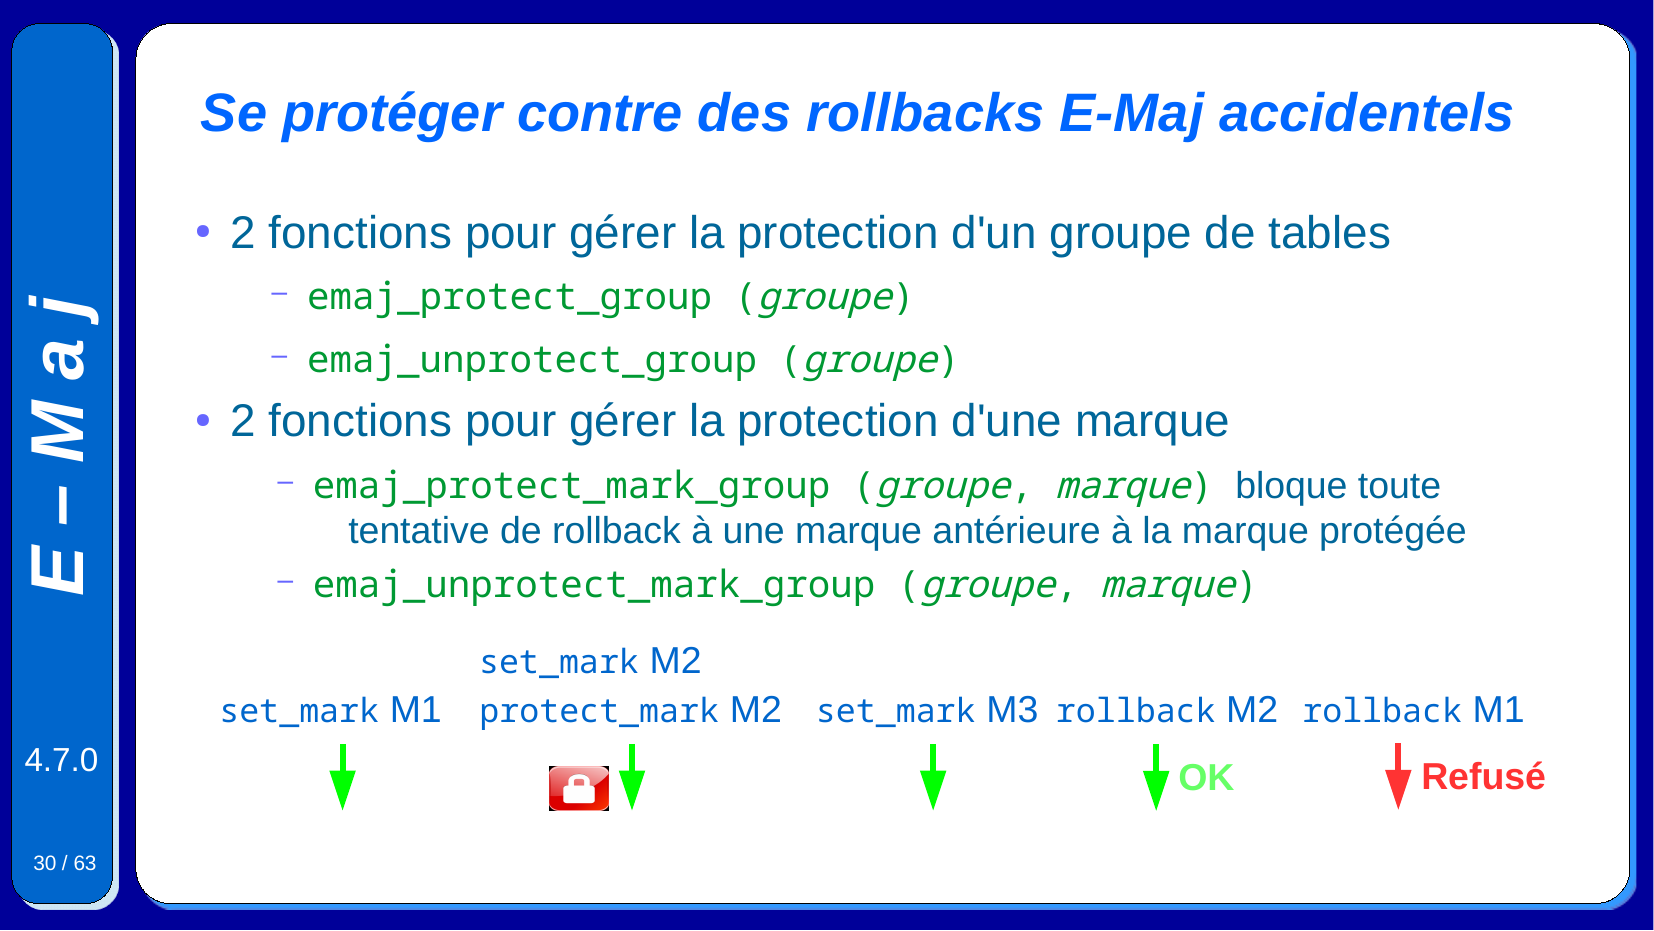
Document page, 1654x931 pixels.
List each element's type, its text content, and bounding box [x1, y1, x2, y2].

text_box set_mark M2 [464, 630, 721, 680]
text_box protect_mark M2 [464, 680, 797, 739]
text_box Refusé [1396, 748, 1571, 806]
list 2 fonctions pour gérer la protection d'un groupe de tables emaj_protect_group (groupe) emaj_unprotect_group (groupe) 2 fonctions pour gérer la protection d'une marque emaj_protect_mark_group (groupe, marque) bloque toute tentative de rollback à une marque antérieure à la marque protégée emaj_unprotect_mark_group (groupe, marque) [177, 206, 1587, 591]
title Se protéger contre des rollbacks E-Maj accidentels [200, 34, 1575, 191]
text_box set_mark M3 [801, 680, 1058, 739]
picture [549, 766, 609, 811]
text_box rollback M1 [1287, 680, 1540, 739]
text_box rollback M2 [1058, 680, 1287, 739]
text_box OK [1163, 749, 1250, 806]
text_box set_mark M1 [204, 680, 461, 739]
